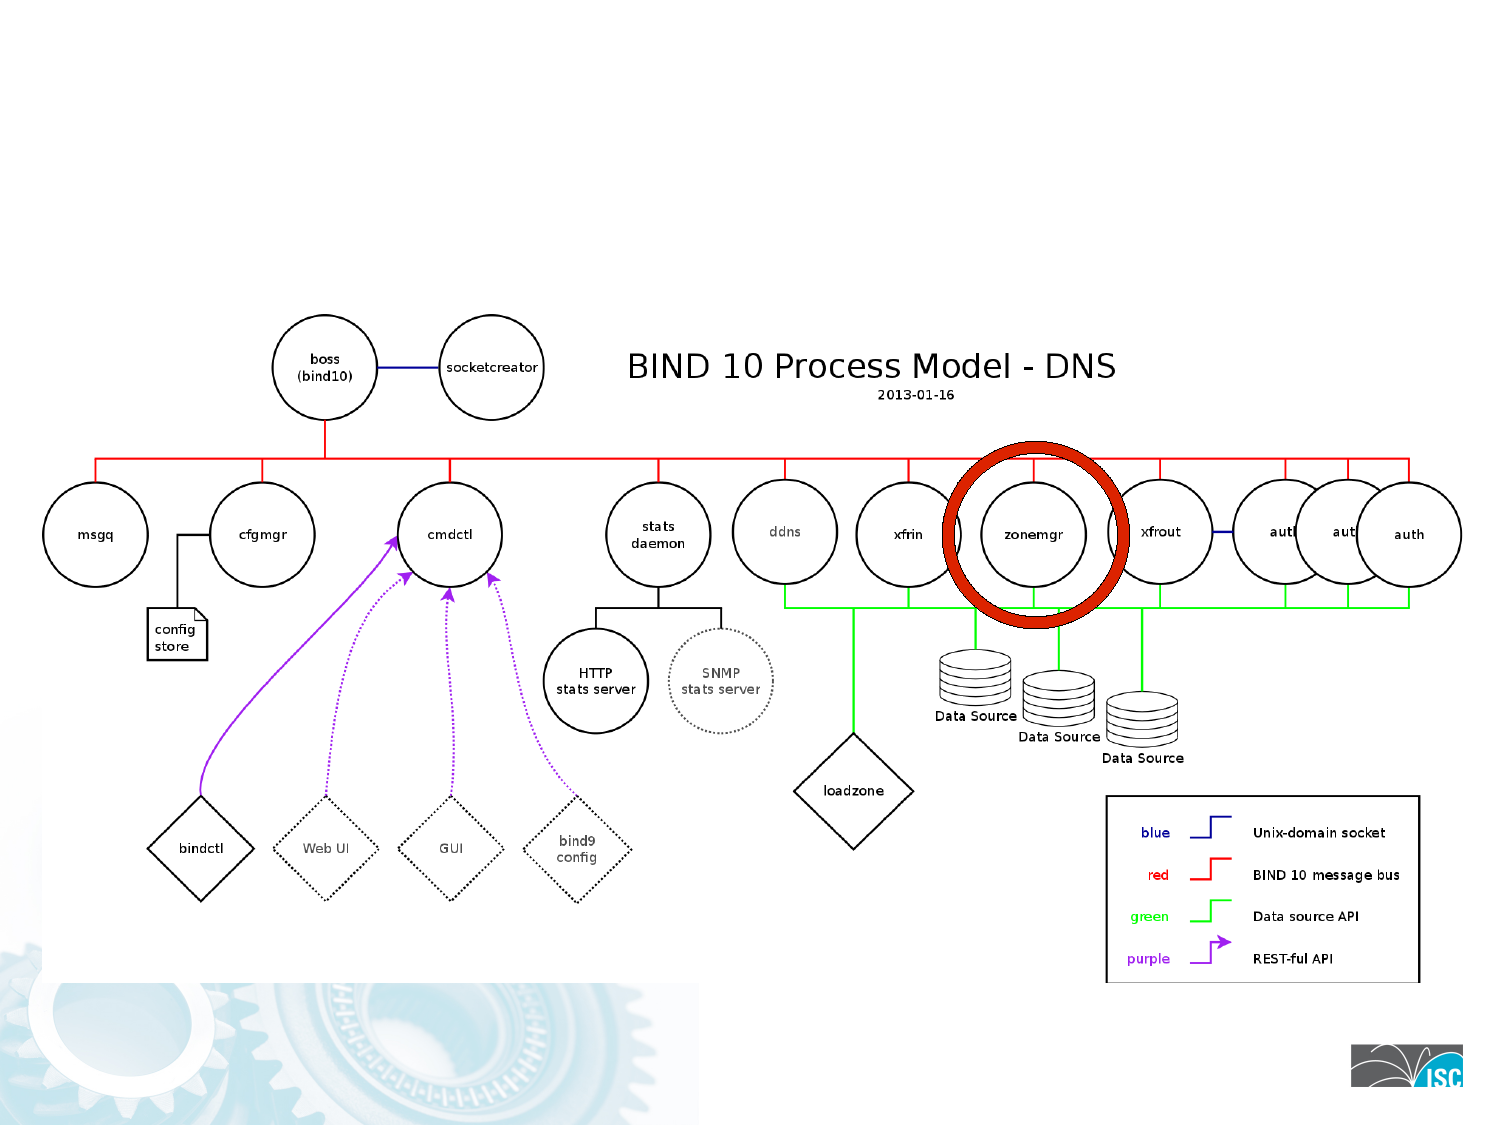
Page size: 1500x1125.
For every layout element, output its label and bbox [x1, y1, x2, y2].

text_box [942, 441, 1130, 629]
picture [0, 0, 1500, 1125]
